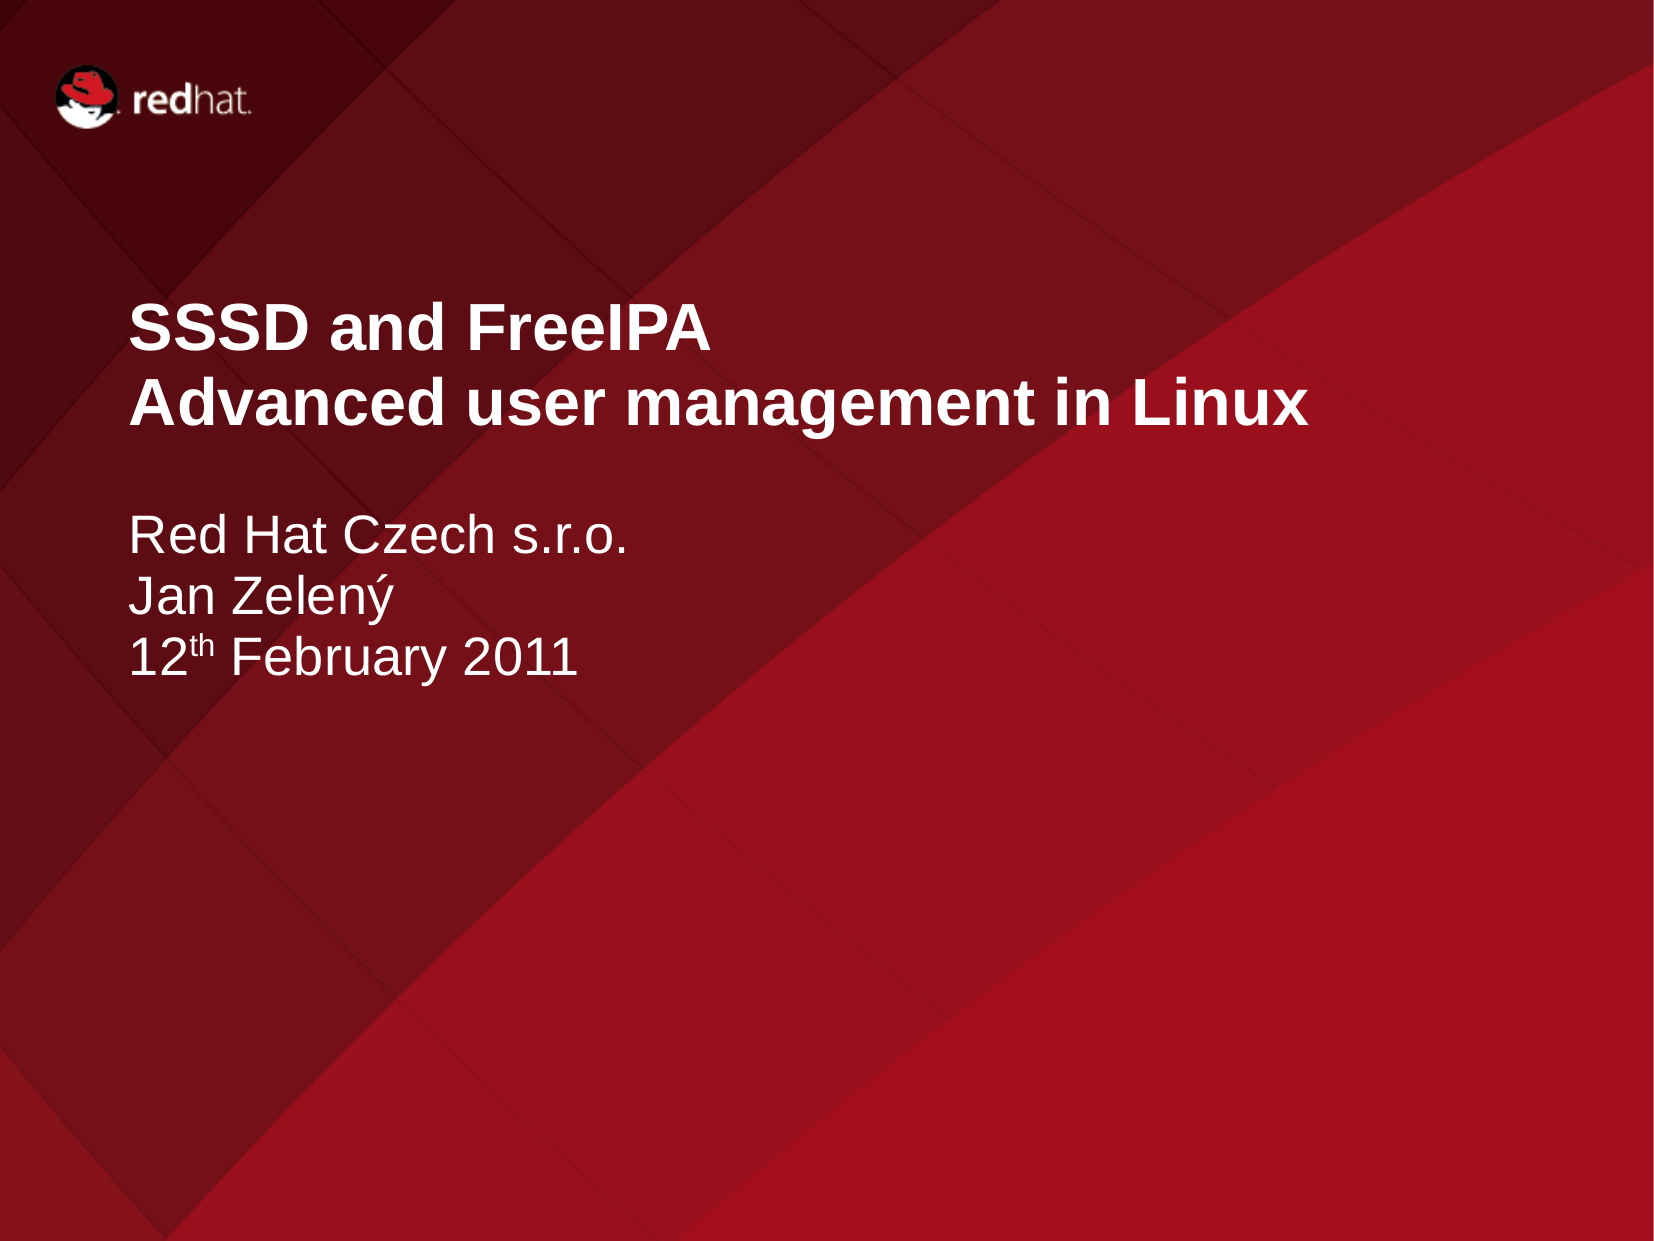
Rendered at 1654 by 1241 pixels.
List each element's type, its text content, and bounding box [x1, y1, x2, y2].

text_box SSSD and FreeIPA Advanced user management in Linux Red Hat Czech s.r.o. Jan Zelený 12th February 2011 [114, 282, 1348, 697]
picture [0, 0, 1654, 1241]
